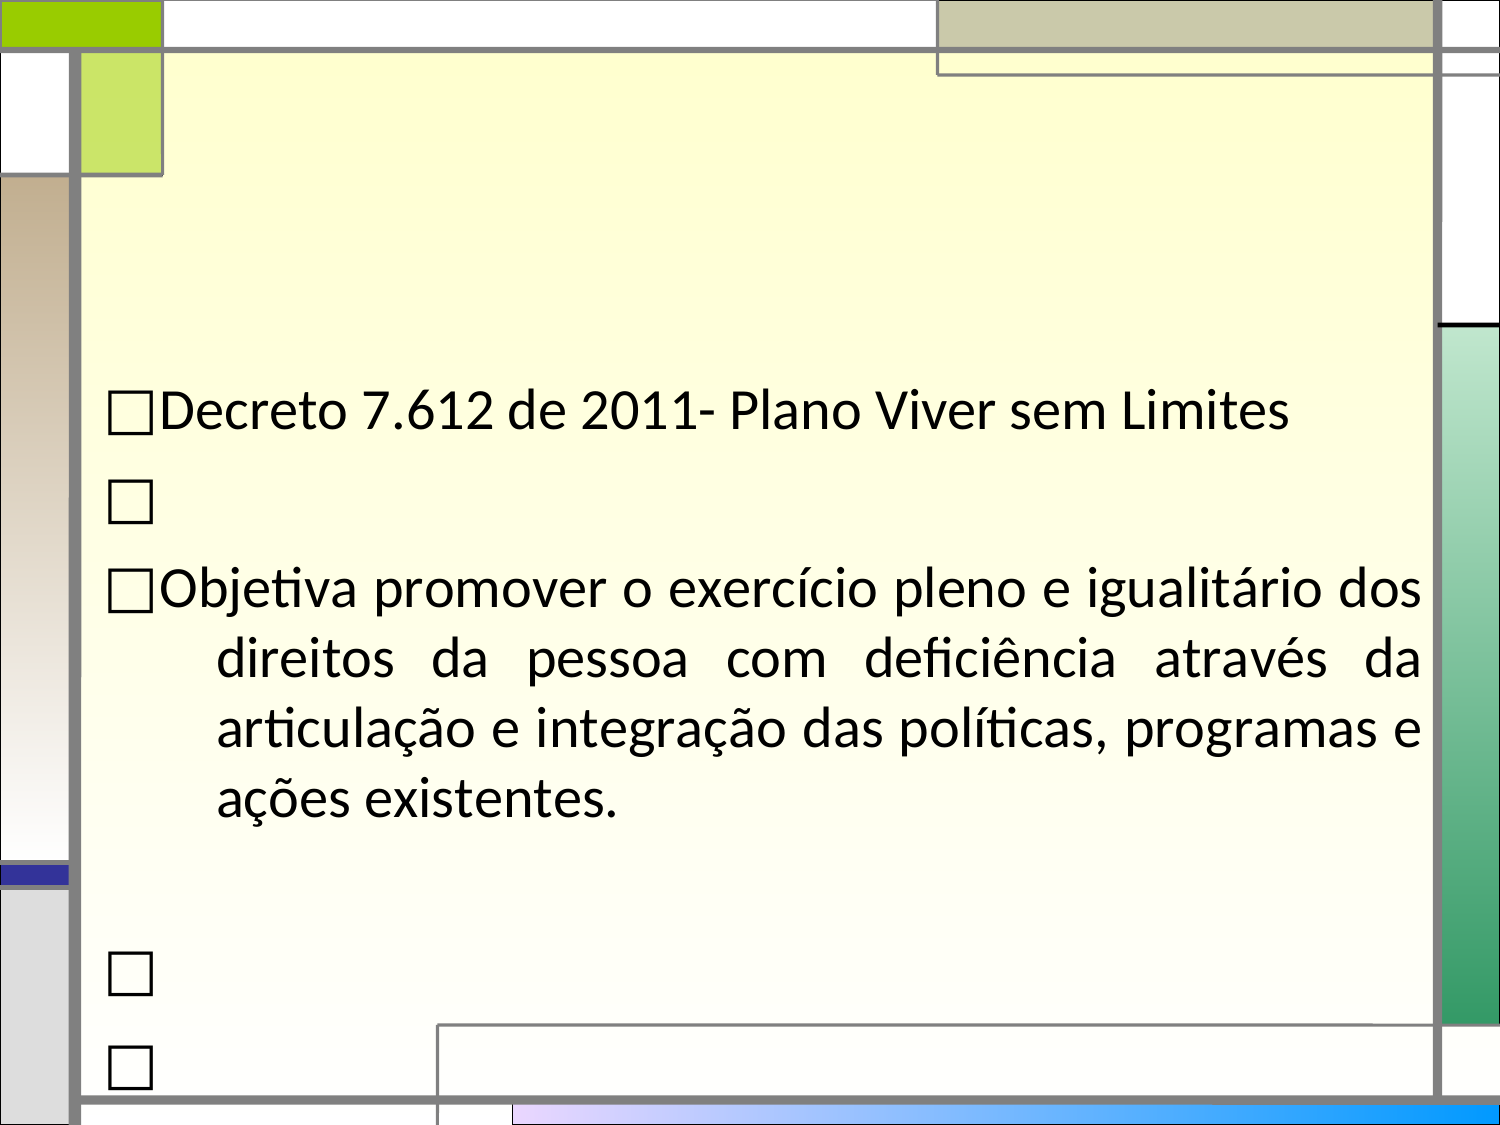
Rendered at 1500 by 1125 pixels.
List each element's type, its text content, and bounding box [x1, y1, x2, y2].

title Plano Nacional dos Direitos da Pessoa com Deficiência [64, 90, 1500, 244]
list Decreto 7.612 de 2011- Plano Viver sem Limites Objetiva promover o exercício pleno e igualitário dos direitos da pessoa com deficiência através da articulação e integração das políticas, programas e ações existentes. [88, 278, 1439, 988]
